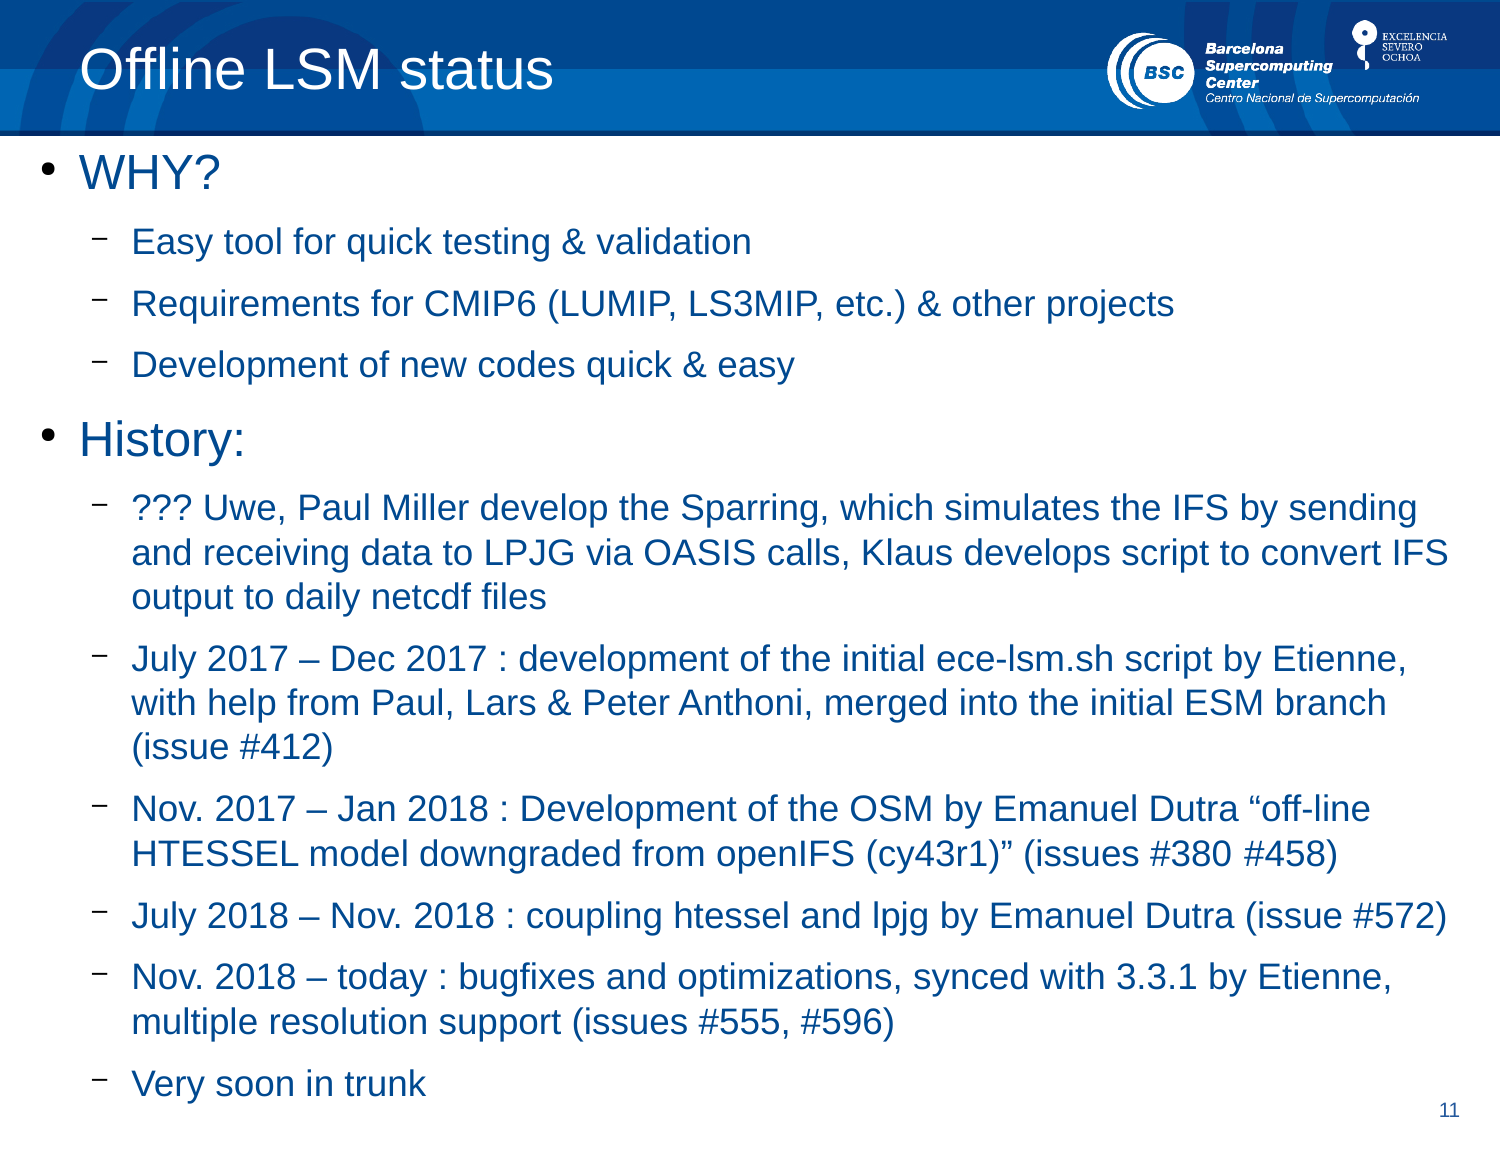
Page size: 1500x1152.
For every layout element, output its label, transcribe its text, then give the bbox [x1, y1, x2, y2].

picture [0, 0, 1500, 136]
title Offline LSM status [65, 23, 1081, 132]
list WHY? Easy tool for quick testing & validation Requirements for CMIP6 (LUMIP, LS3MIP, etc.) & other projects Development of new codes quick & easy History: ??? Uwe, Paul Miller develop the Sparring, which simulates the IFS by sending and receiving data to LPJG via OASIS calls, Klaus develops script to convert IFS output to daily netcdf files July 2017 – Dec 2017 : development of the initial ece-lsm.sh script by Etienne, with help from Paul, Lars & Peter Anthoni, merged into the initial ESM branch (issue #412) Nov. 2017 – Jan 2018 : Development of the OSM by Emanuel Dutra “off-line HTESSEL model downgraded from openIFS (cy43r1)” (issues #380 #458) July 2018 – Nov. 2018 : coupling htessel and lpjg by Emanuel Dutra (issue #572) Nov. 2018 – today : bugfixes and optimizations, synced with 3.3.1 by Etienne, multiple resolution support (issues #555, #596) Very soon in trunk [11, 132, 1483, 1120]
